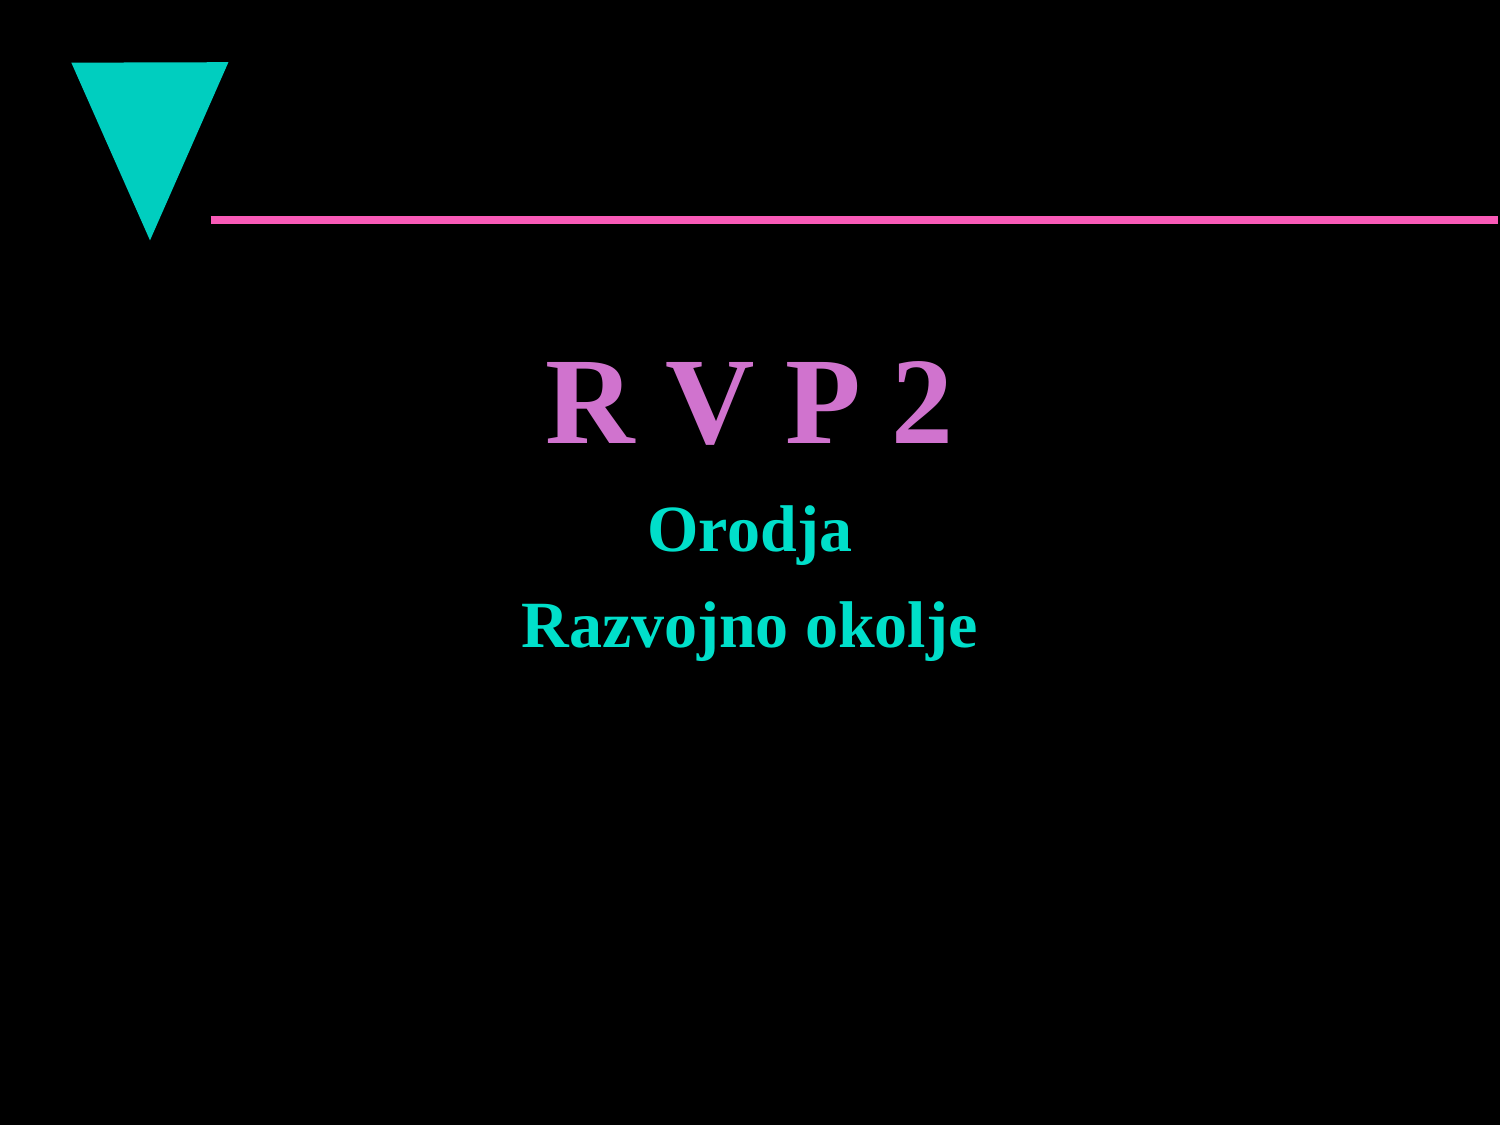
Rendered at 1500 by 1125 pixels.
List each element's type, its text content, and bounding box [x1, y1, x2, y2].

list R V P 2 Orodja Razvojno okolje [115, 329, 1384, 674]
